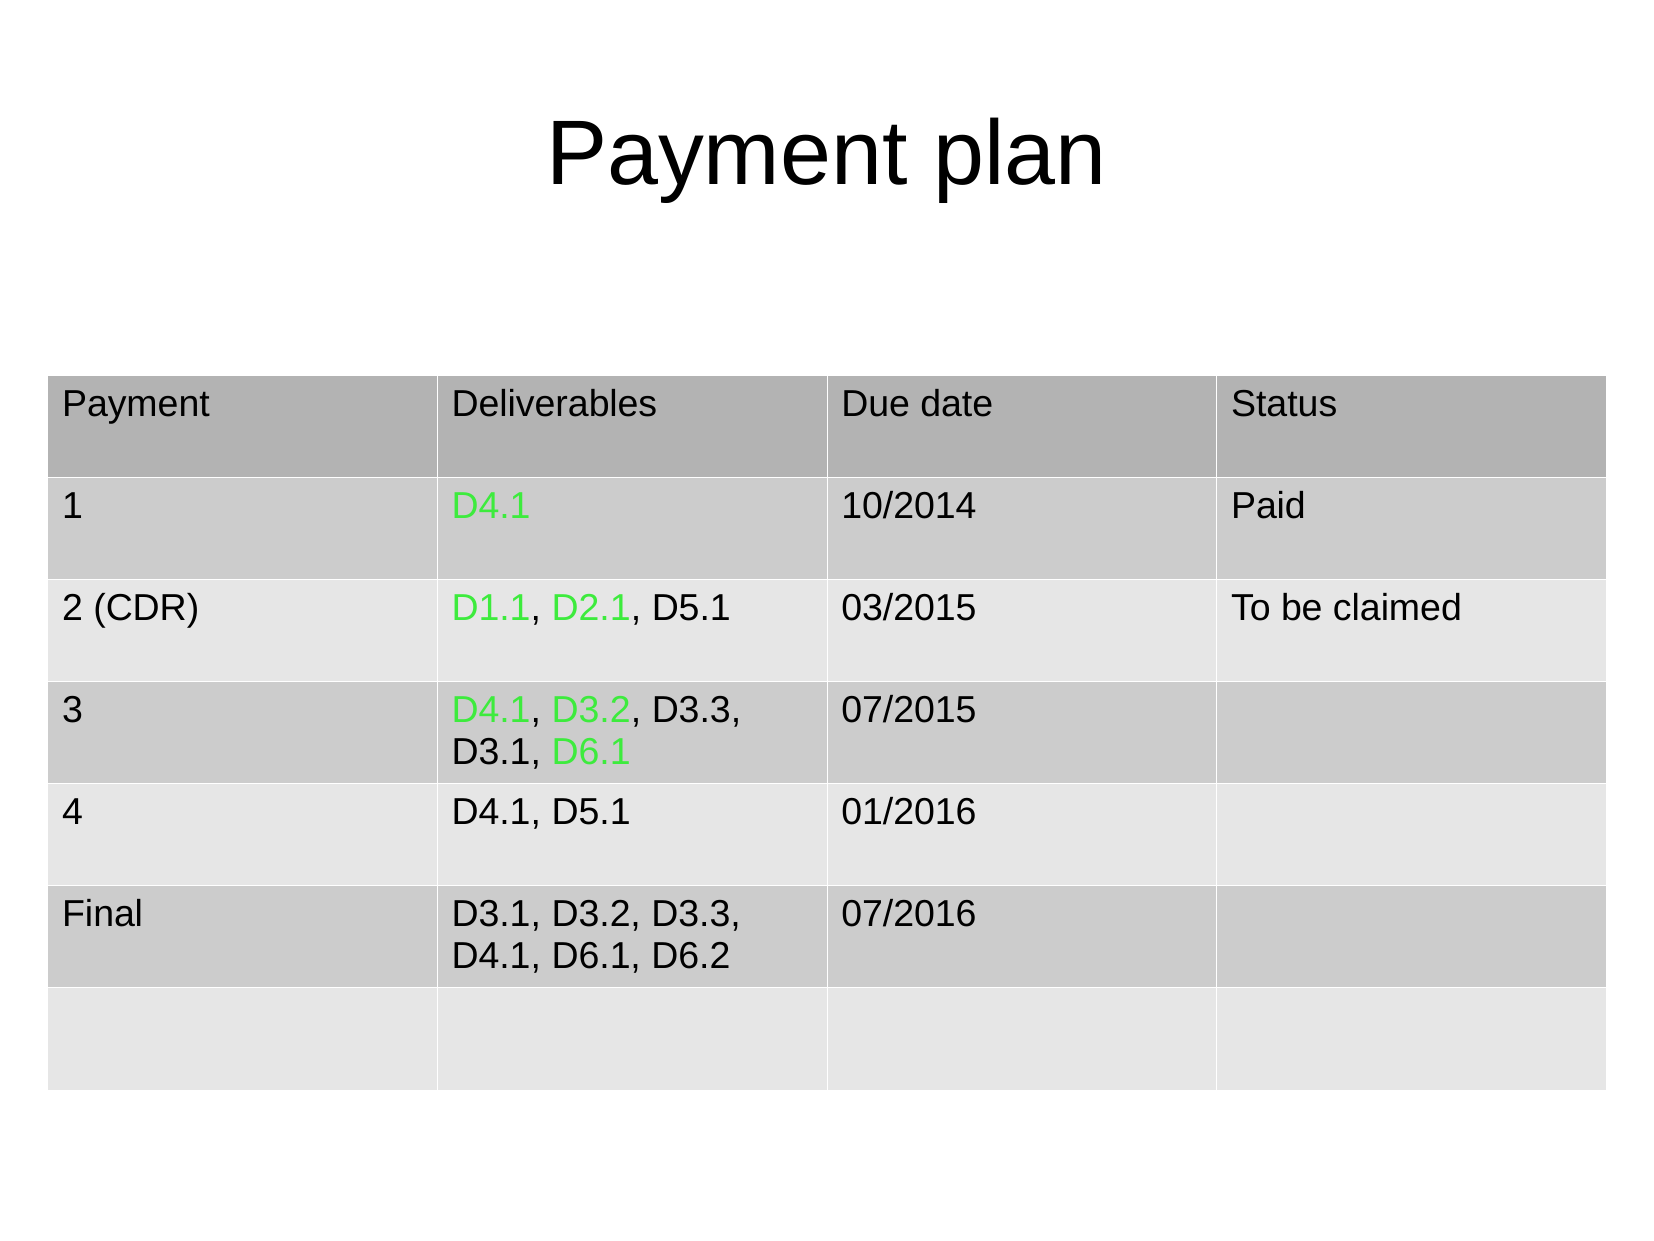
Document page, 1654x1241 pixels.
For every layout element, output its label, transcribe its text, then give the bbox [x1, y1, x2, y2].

table_cell [1217, 886, 1606, 987]
table_cell [828, 988, 1216, 1090]
table_cell [1217, 682, 1606, 783]
table_cell 03/2015 [828, 580, 1216, 681]
table_cell 4 [48, 784, 437, 885]
table_cell [1217, 784, 1606, 885]
table_header Status [1217, 376, 1606, 477]
table_cell Paid [1217, 478, 1606, 579]
table_cell 3 [48, 682, 437, 783]
table_cell 07/2016 [828, 886, 1216, 987]
table_cell D4.1, D3.2, D3.3, D3.1, D6.1 [438, 682, 827, 783]
table_cell D3.1, D3.2, D3.3, D4.1, D6.1, D6.2 [438, 886, 827, 987]
table_cell 07/2015 [828, 682, 1216, 783]
table_cell D4.1, D5.1 [438, 784, 827, 885]
table_cell Final [48, 886, 437, 987]
table_cell 10/2014 [828, 478, 1216, 579]
title Payment plan [82, 49, 1571, 257]
table_header Due date [828, 376, 1216, 477]
table_cell To be claimed [1217, 580, 1606, 681]
table_cell [1217, 988, 1606, 1090]
table_cell D4.1 [438, 478, 827, 579]
table_header Payment [48, 376, 437, 477]
table_cell 01/2016 [828, 784, 1216, 885]
table_cell 1 [48, 478, 437, 579]
table_cell [48, 988, 437, 1090]
table_header Deliverables [438, 376, 827, 477]
table_cell D1.1, D2.1, D5.1 [438, 580, 827, 681]
table_cell 2 (CDR) [48, 580, 437, 681]
table_cell [438, 988, 827, 1090]
